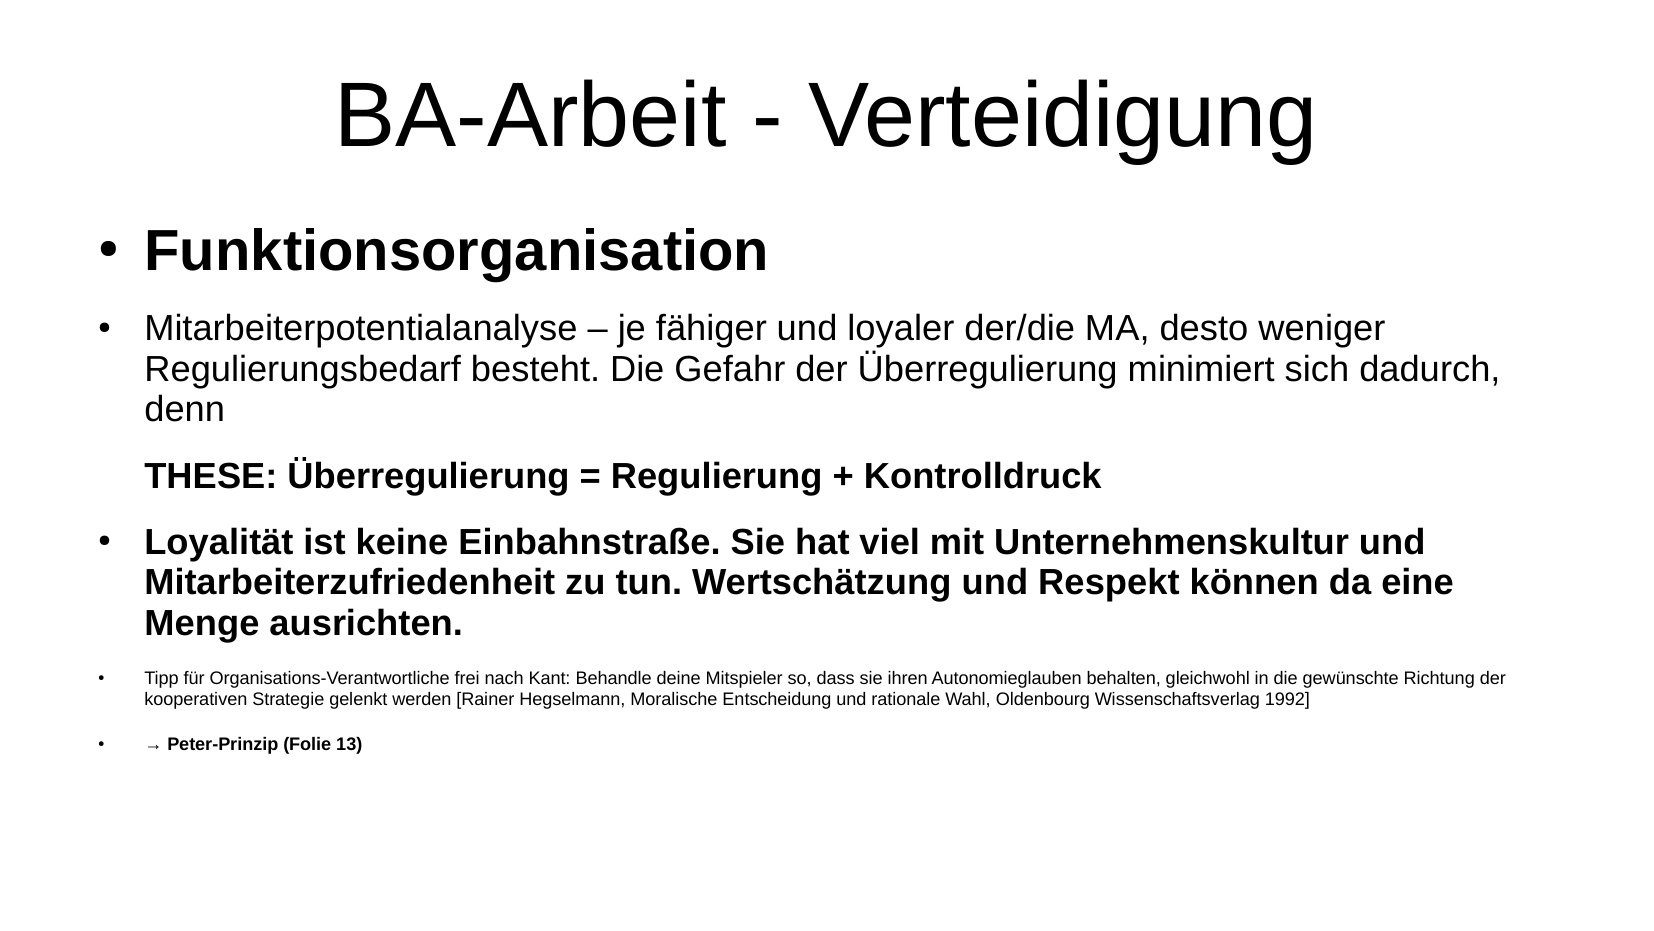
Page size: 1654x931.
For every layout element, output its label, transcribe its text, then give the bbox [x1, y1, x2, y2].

list Funktionsorganisation Mitarbeiterpotentialanalyse – je fähiger und loyaler der/die MA, desto weniger Regulierungsbedarf besteht. Die Gefahr der Überregulierung minimiert sich dadurch, denn THESE: Überregulierung = Regulierung + Kontrolldruck Loyalität ist keine Einbahnstraße. Sie hat viel mit Unternehmenskultur und Mitarbeiterzufriedenheit zu tun. Wertschätzung und Respekt können da eine Menge ausrichten. Tipp für Organisations-Verantwortliche frei nach Kant: Behandle deine Mitspieler so, dass sie ihren Autonomieglauben behalten, gleichwohl in die gewünschte Richtung der kooperativen Strategie gelenkt werden [Rainer Hegselmann, Moralische Entscheidung und rationale Wahl, Oldenbourg Wissenschaftsverlag 1992] → Peter-Prinzip (Folie 13) [82, 217, 1571, 758]
title BA-Arbeit - Verteidigung [82, 37, 1571, 193]
